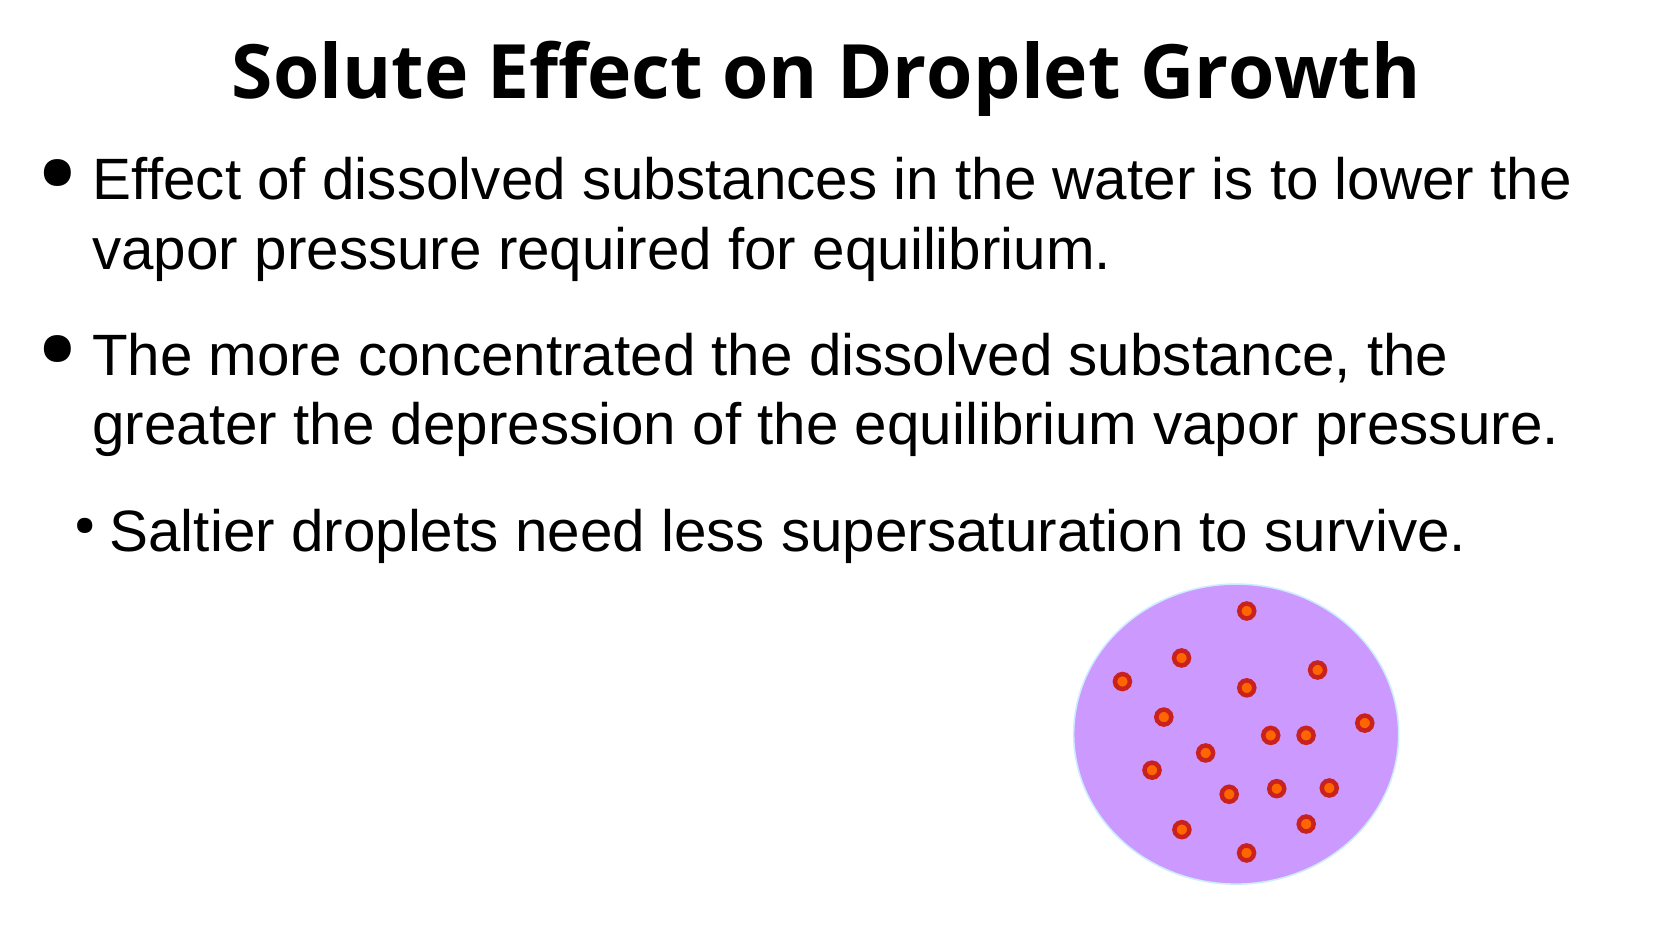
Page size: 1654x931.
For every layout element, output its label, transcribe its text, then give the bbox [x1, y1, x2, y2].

text_box [1073, 584, 1399, 885]
text_box Effect of dissolved substances in the water is to lower the vapor pressure required for equilibrium. The more concentrated the dissolved substance, the greater the depression of the equilibrium vapor pressure. Saltier droplets need less supersaturation to survive. [24, 133, 1597, 729]
title Solute Effect on Droplet Growth [0, 17, 1654, 119]
